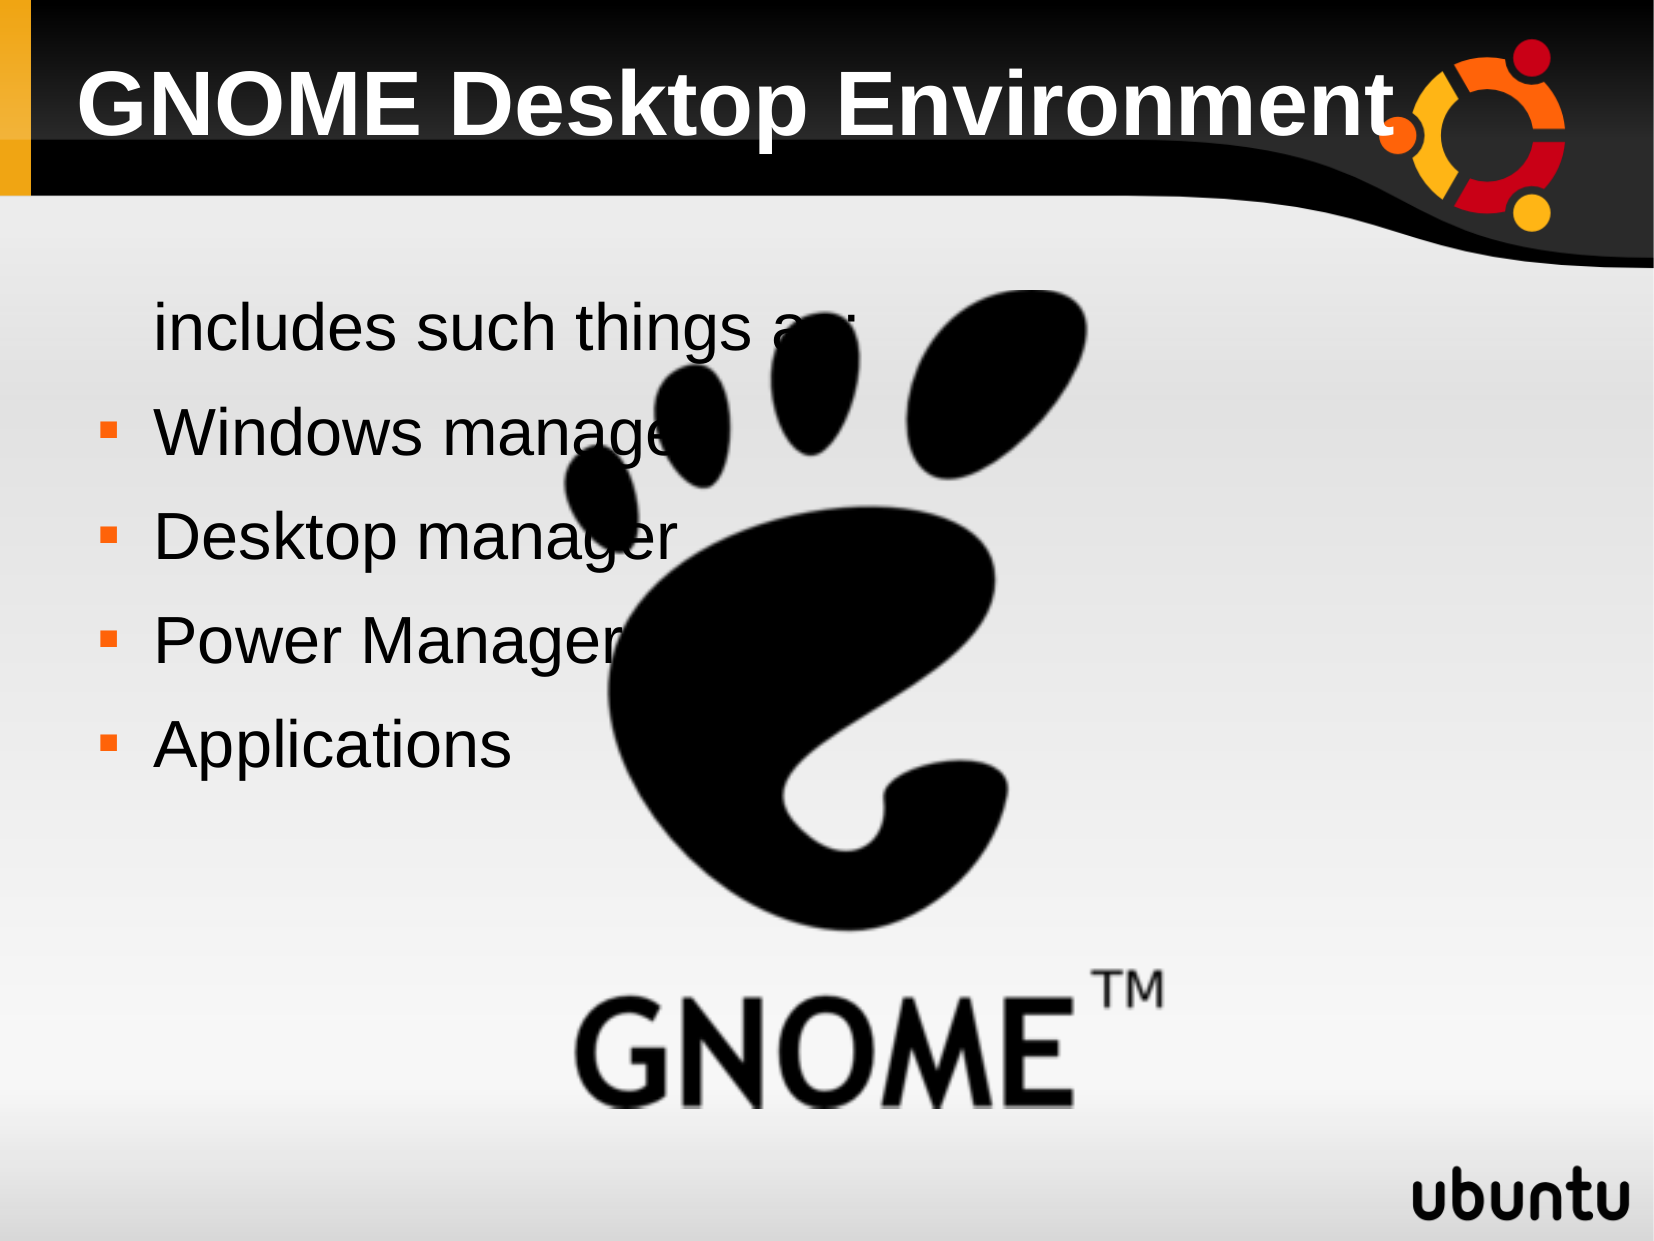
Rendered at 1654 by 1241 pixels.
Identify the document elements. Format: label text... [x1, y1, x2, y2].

title GNOME Desktop Environment [76, 0, 1565, 208]
list includes such things as: Windows manager Desktop manager Power Manager Applications [82, 290, 809, 1109]
picture [0, 0, 1654, 1241]
